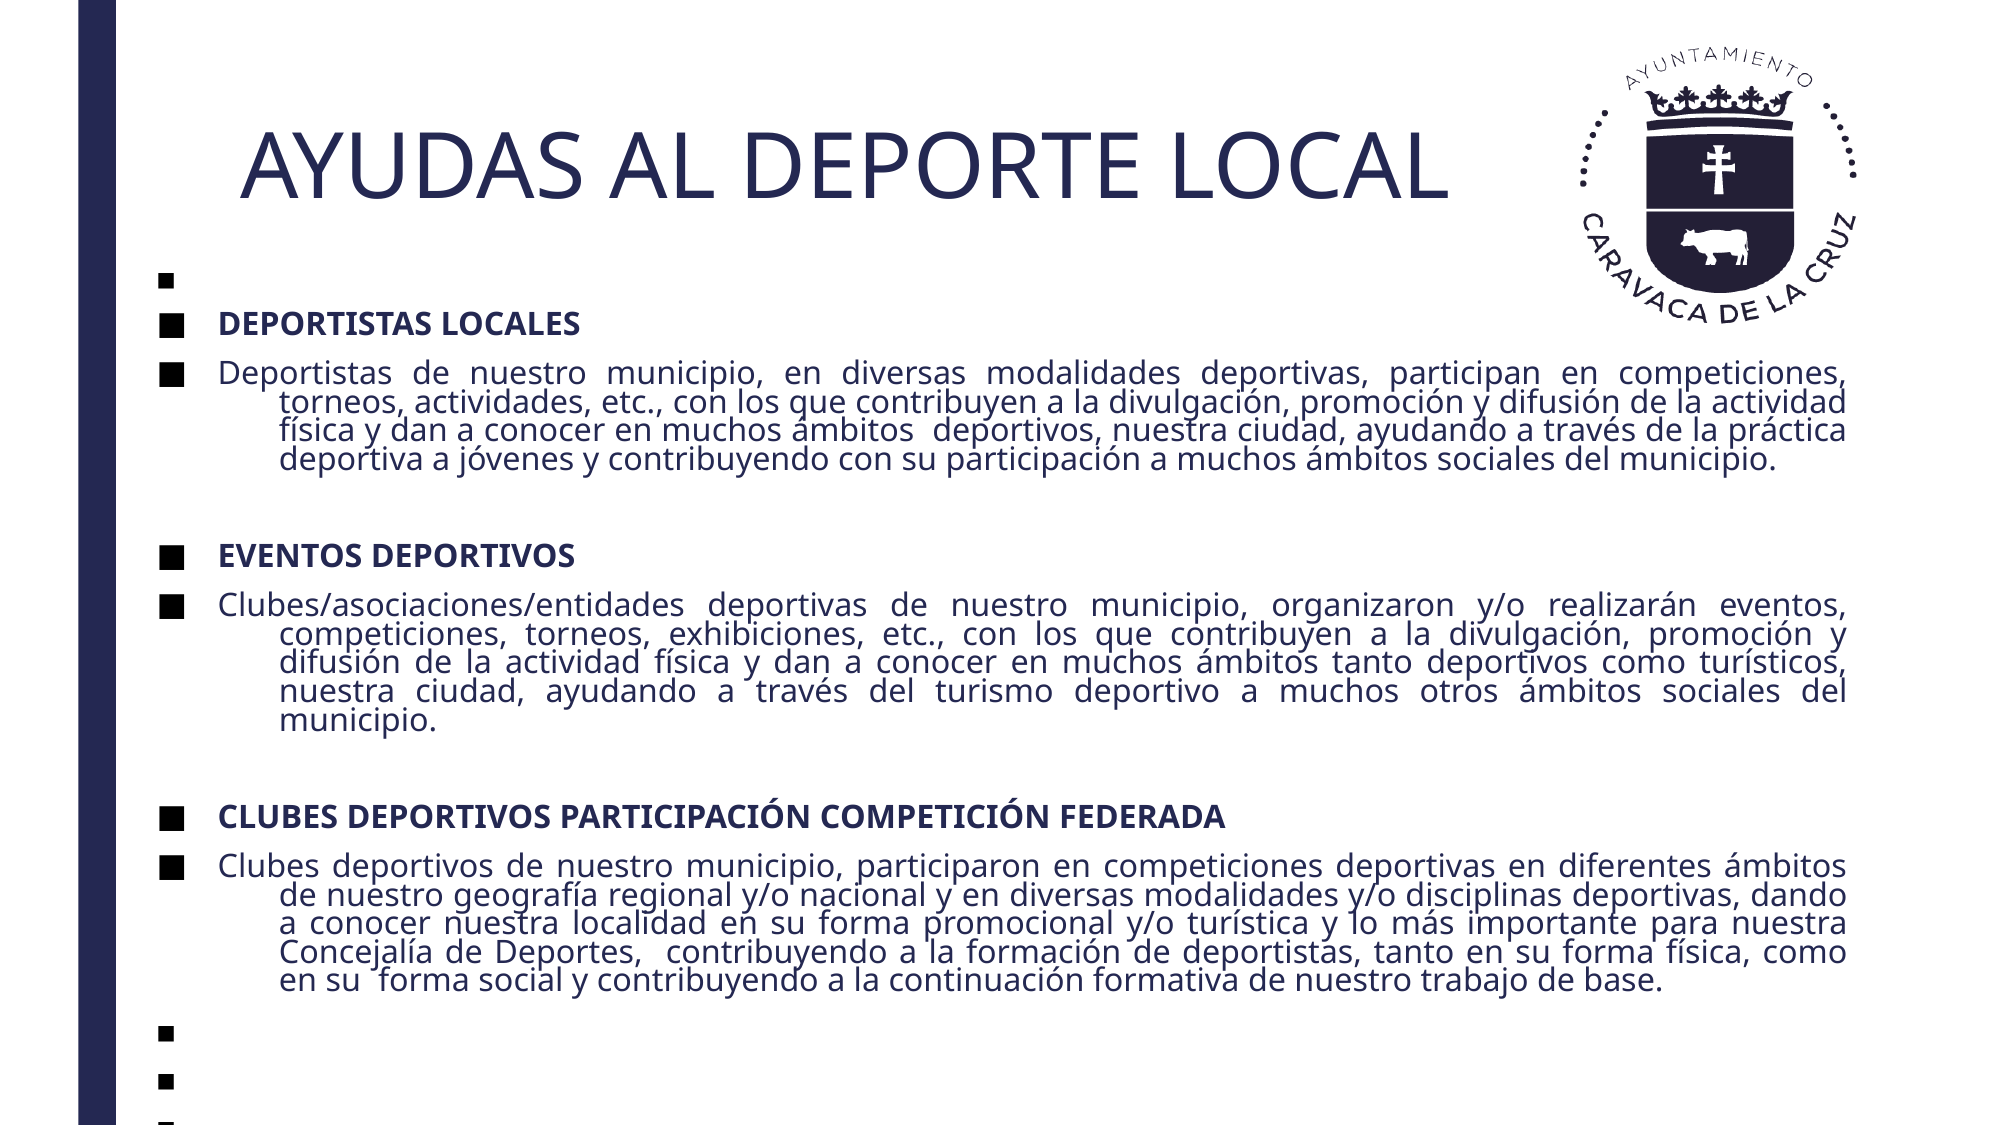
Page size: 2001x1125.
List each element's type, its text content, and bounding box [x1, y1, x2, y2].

picture [1573, 44, 1864, 257]
title AYUDAS AL DEPORTE LOCAL [225, 112, 1573, 257]
list DEPORTISTAS LOCALES Deportistas de nuestro municipio, en diversas modalidades deportivas, participan en competiciones, torneos, actividades, etc., con los que contribuyen a la divulgación, promoción y difusión de la actividad física y dan a conocer en muchos ámbitos deportivos, nuestra ciudad, ayudando a través de la práctica deportiva a jóvenes y contribuyendo con su participación a muchos ámbitos sociales del municipio. EVENTOS DEPORTIVOS Clubes/asociaciones/entidades deportivas de nuestro municipio, organizaron y/o realizarán eventos, competiciones, torneos, exhibiciones, etc., con los que contribuyen a la divulgación, promoción y difusión de la actividad física y dan a conocer en muchos ámbitos tanto deportivos como turísticos, nuestra ciudad, ayudando a través del turismo deportivo a muchos otros ámbitos sociales del municipio. CLUBES DEPORTIVOS PARTICIPACIÓN COMPETICIÓN FEDERADA Clubes deportivos de nuestro municipio, participaron en competiciones deportivas en diferentes ámbitos de nuestro geografía regional y/o nacional y en diversas modalidades y/o disciplinas deportivas, dando a conocer nuestra localidad en su forma promocional y/o turística y lo más importante para nuestra Concejalía de Deportes, contribuyendo a la formación de deportistas, tanto en su forma física, como en su forma social y contribuyendo a la continuación formativa de nuestro trabajo de base. [141, 257, 1864, 1039]
